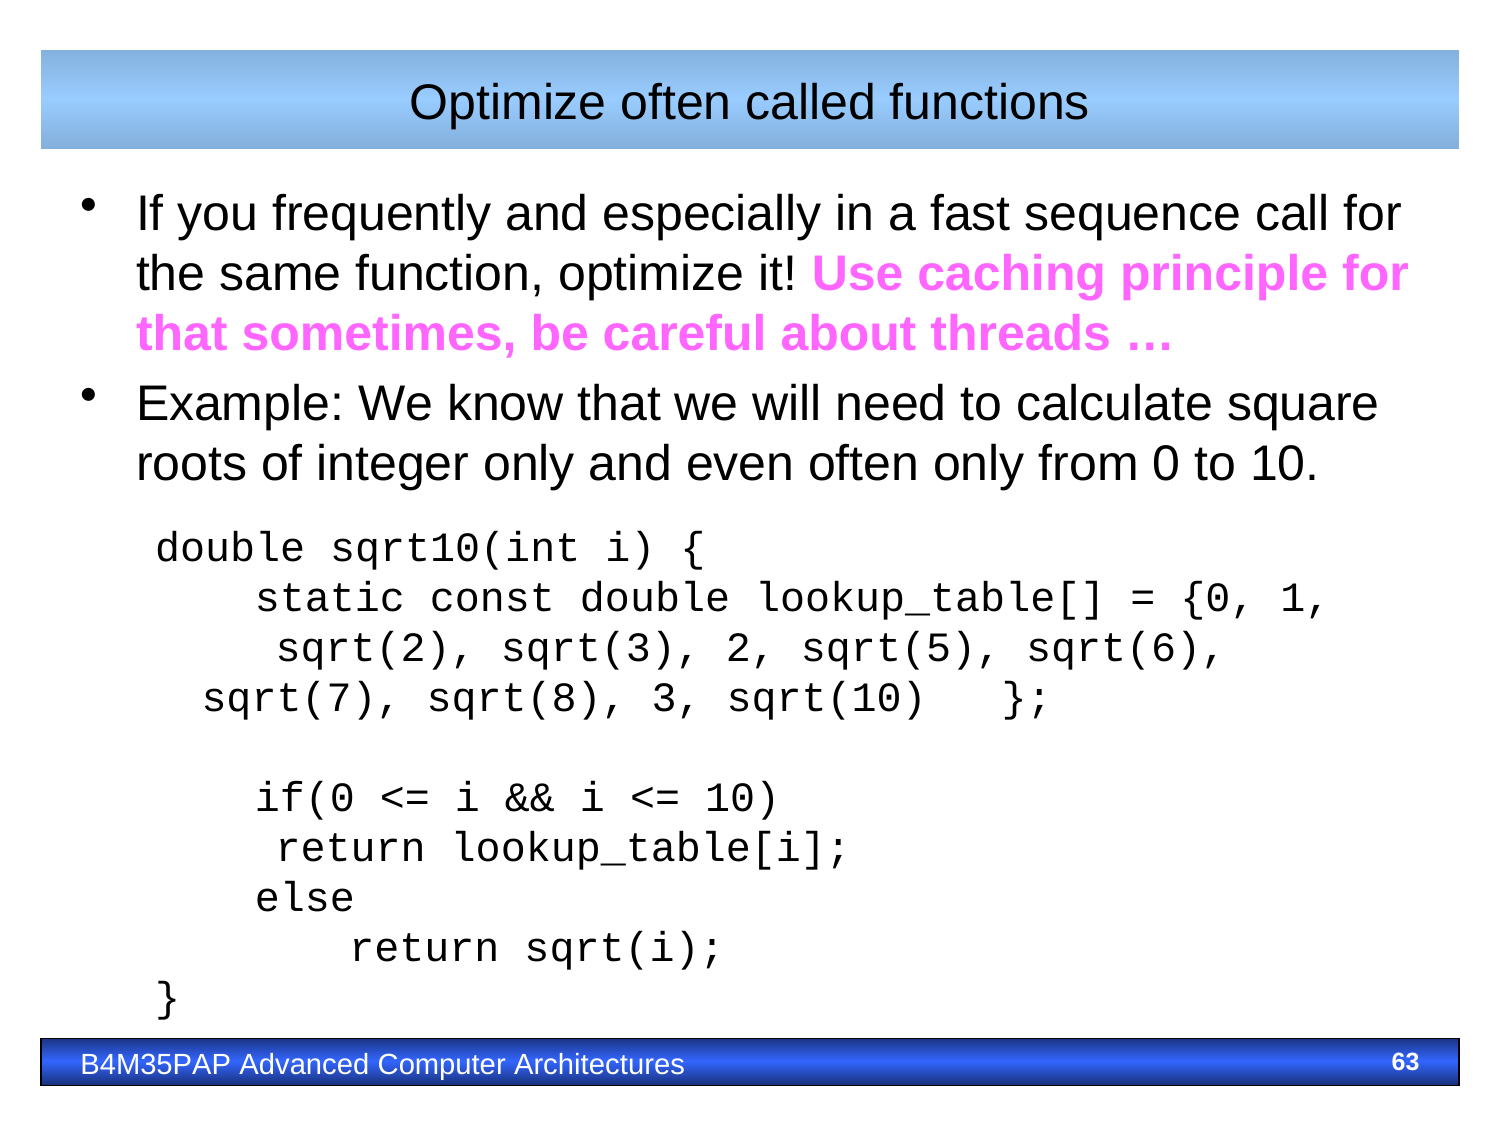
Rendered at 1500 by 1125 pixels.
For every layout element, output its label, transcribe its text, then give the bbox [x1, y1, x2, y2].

list If you frequently and especially in a fast sequence call for the same function, optimize it! Use caching principle for that sometimes, be careful about threads … Example: We know that we will need to calculate square roots of integer only and even often only from 0 to 10. double sqrt10(int i) { static const double lookup_table[] = {0, 1, sqrt(2), sqrt(3), 2, sqrt(5), sqrt(6), sqrt(7), sqrt(8), 3, sqrt(10) }; if(0 <= i && i <= 10) return lookup_table[i]; else return sqrt(i); } [64, 172, 1436, 1000]
title Optimize often called functions [41, 50, 1459, 149]
